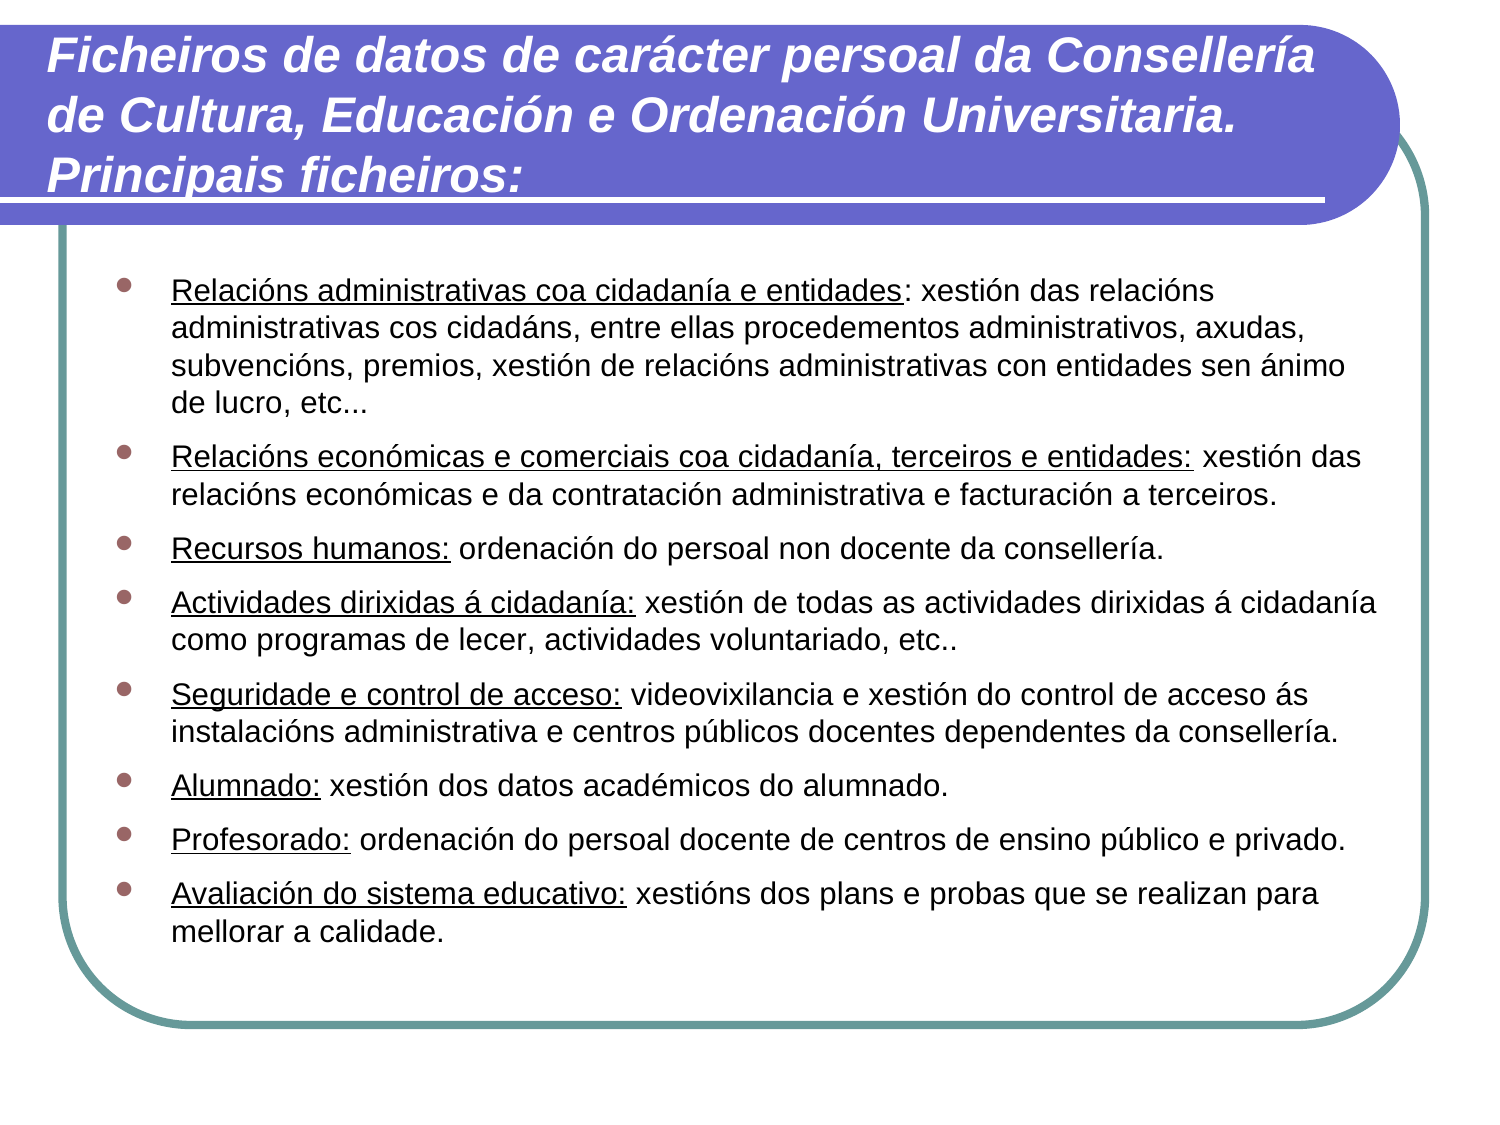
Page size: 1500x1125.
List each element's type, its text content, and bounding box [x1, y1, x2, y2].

list Relacións administrativas coa cidadanía e entidades: xestión das relacións administrativas cos cidadáns, entre ellas procedementos administrativos, axudas, subvencións, premios, xestión de relacións administrativas con entidades sen ánimo de lucro, etc... Relacións económicas e comerciais coa cidadanía, terceiros e entidades: xestión das relacións económicas e da contratación administrativa e facturación a terceiros. Recursos humanos: ordenación do persoal non docente da consellería. Actividades dirixidas á cidadanía: xestión de todas as actividades dirixidas á cidadanía como programas de lecer, actividades voluntariado, etc.. Seguridade e control de acceso: videovixilancia e xestión do control de acceso ás instalacións administrativa e centros públicos docentes dependentes da consellería. Alumnado: xestión dos datos académicos do alumnado. Profesorado: ordenación do persoal docente de centros de ensino público e privado. Avaliación do sistema educativo: xestións dos plans e probas que se realizan para mellorar a calidade. [99, 262, 1401, 1011]
title Ficheiros de datos de carácter persoal da Consellería de Cultura, Educación e Ordenación Universitaria. Principais ficheiros: [31, 14, 1347, 211]
